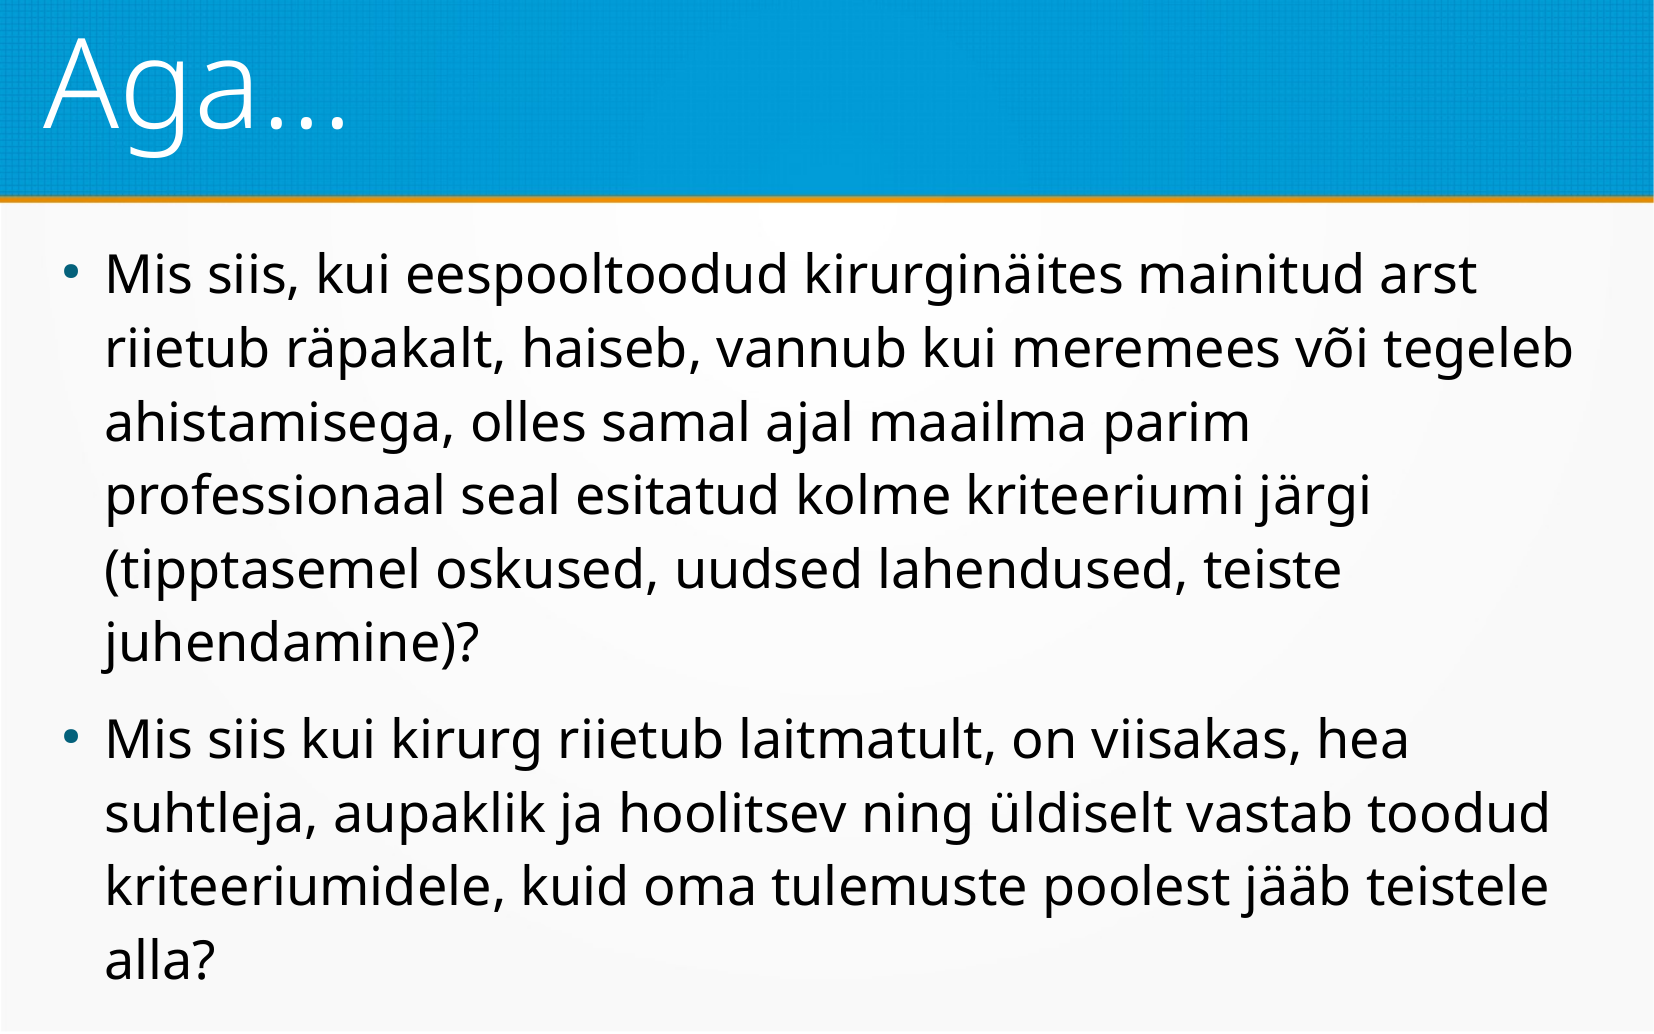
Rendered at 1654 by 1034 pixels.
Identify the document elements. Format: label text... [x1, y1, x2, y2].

list Mis siis, kui eespooltoodud kirurginäites mainitud arst riietub räpakalt, haiseb, vannub kui meremees või tegeleb ahistamisega, olles samal ajal maailma parim professionaal seal esitatud kolme kriteeriumi järgi (tipptasemel oskused, uudsed lahendused, teiste juhendamine)? Mis siis kui kirurg riietub laitmatult, on viisakas, hea suhtleja, aupaklik ja hoolitsev ning üldiselt vastab toodud kriteeriumidele, kuid oma tulemuste poolest jääb teistele alla? [47, 236, 1607, 1002]
title Aga... [43, 0, 1619, 166]
picture [0, 195, 1654, 1034]
